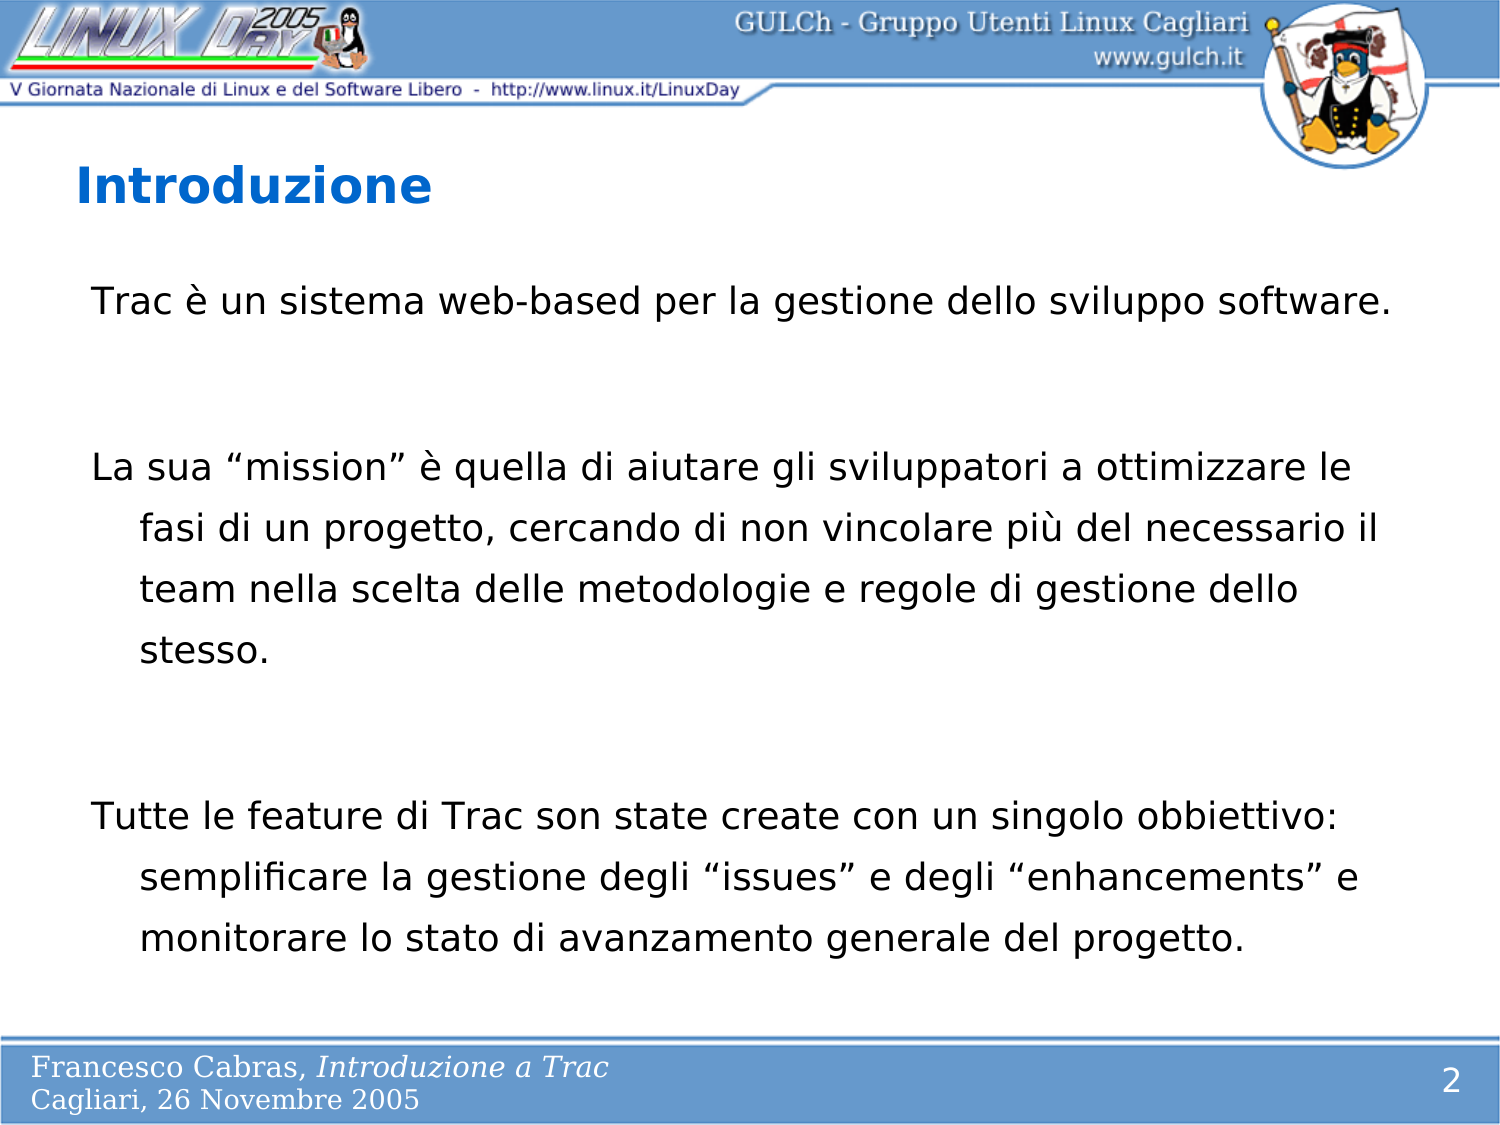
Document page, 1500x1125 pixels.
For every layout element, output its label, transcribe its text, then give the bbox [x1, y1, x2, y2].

list Trac è un sistema web-based per la gestione dello sviluppo software. La sua “mission” è quella di aiutare gli sviluppatori a ottimizzare le fasi di un progetto, cercando di non vincolare più del necessario il team nella scelta delle metodologie e regole di gestione dello stesso. Tutte le feature di Trac son state create con un singolo obbiettivo: semplificare la gestione degli “issues” e degli “enhancements” e monitorare lo stato di avanzamento generale del progetto. [75, 262, 1426, 1013]
title Introduzione [75, 149, 1276, 226]
picture [0, 0, 1500, 1125]
